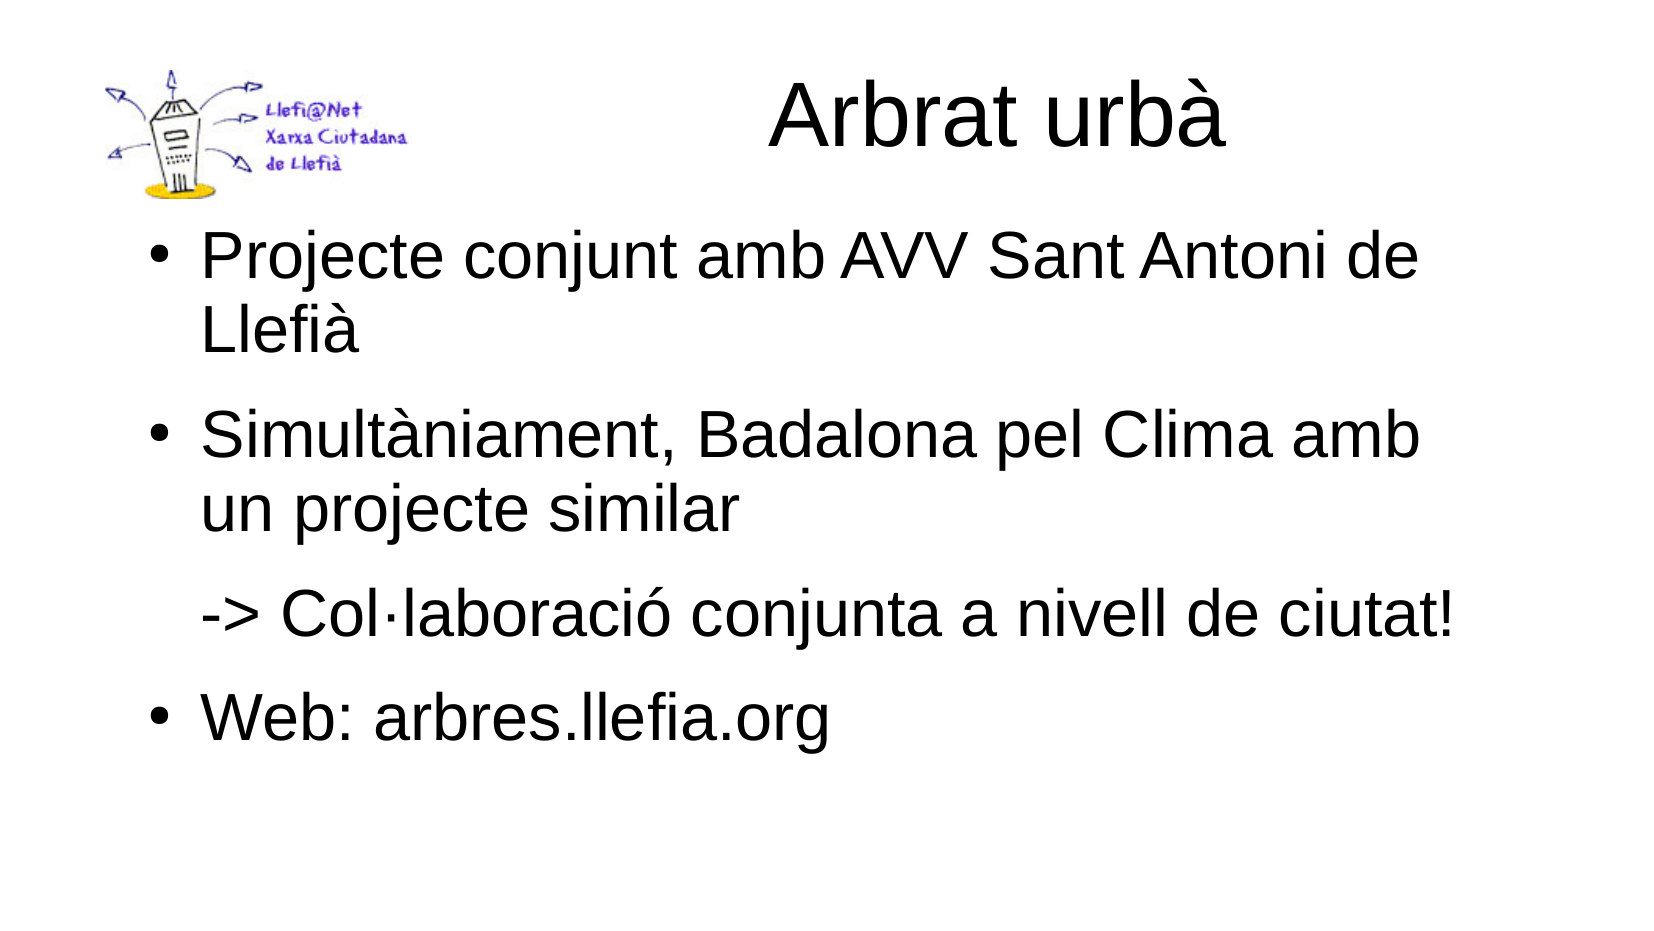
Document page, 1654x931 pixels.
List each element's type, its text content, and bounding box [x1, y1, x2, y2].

list Projecte conjunt amb AVV Sant Antoni de Llefià Simultàniament, Badalona pel Clima amb un projecte similar -> Col·laboració conjunta a nivell de ciutat! Web: arbres.llefia.org [129, 217, 1472, 758]
picture [105, 70, 412, 199]
title Arbrat urbà [425, 37, 1571, 193]
